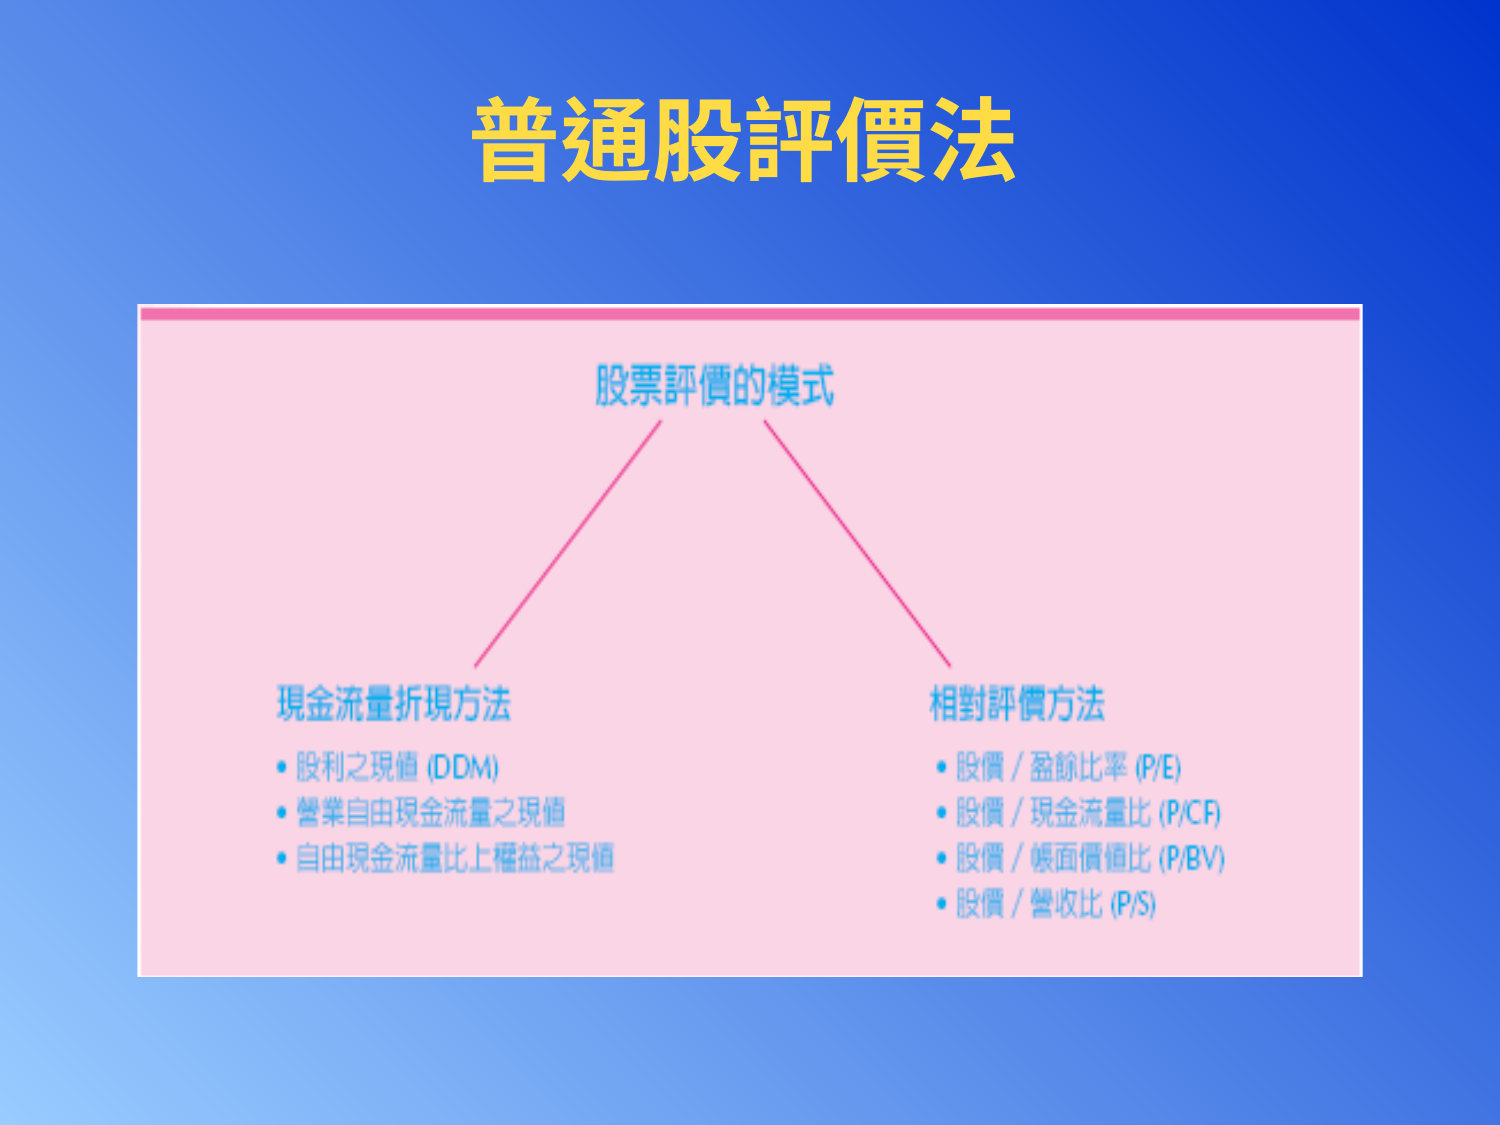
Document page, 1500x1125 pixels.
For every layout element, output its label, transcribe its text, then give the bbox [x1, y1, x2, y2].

text_box 普通股評價法 [41, 54, 1447, 222]
picture [137, 304, 1363, 977]
